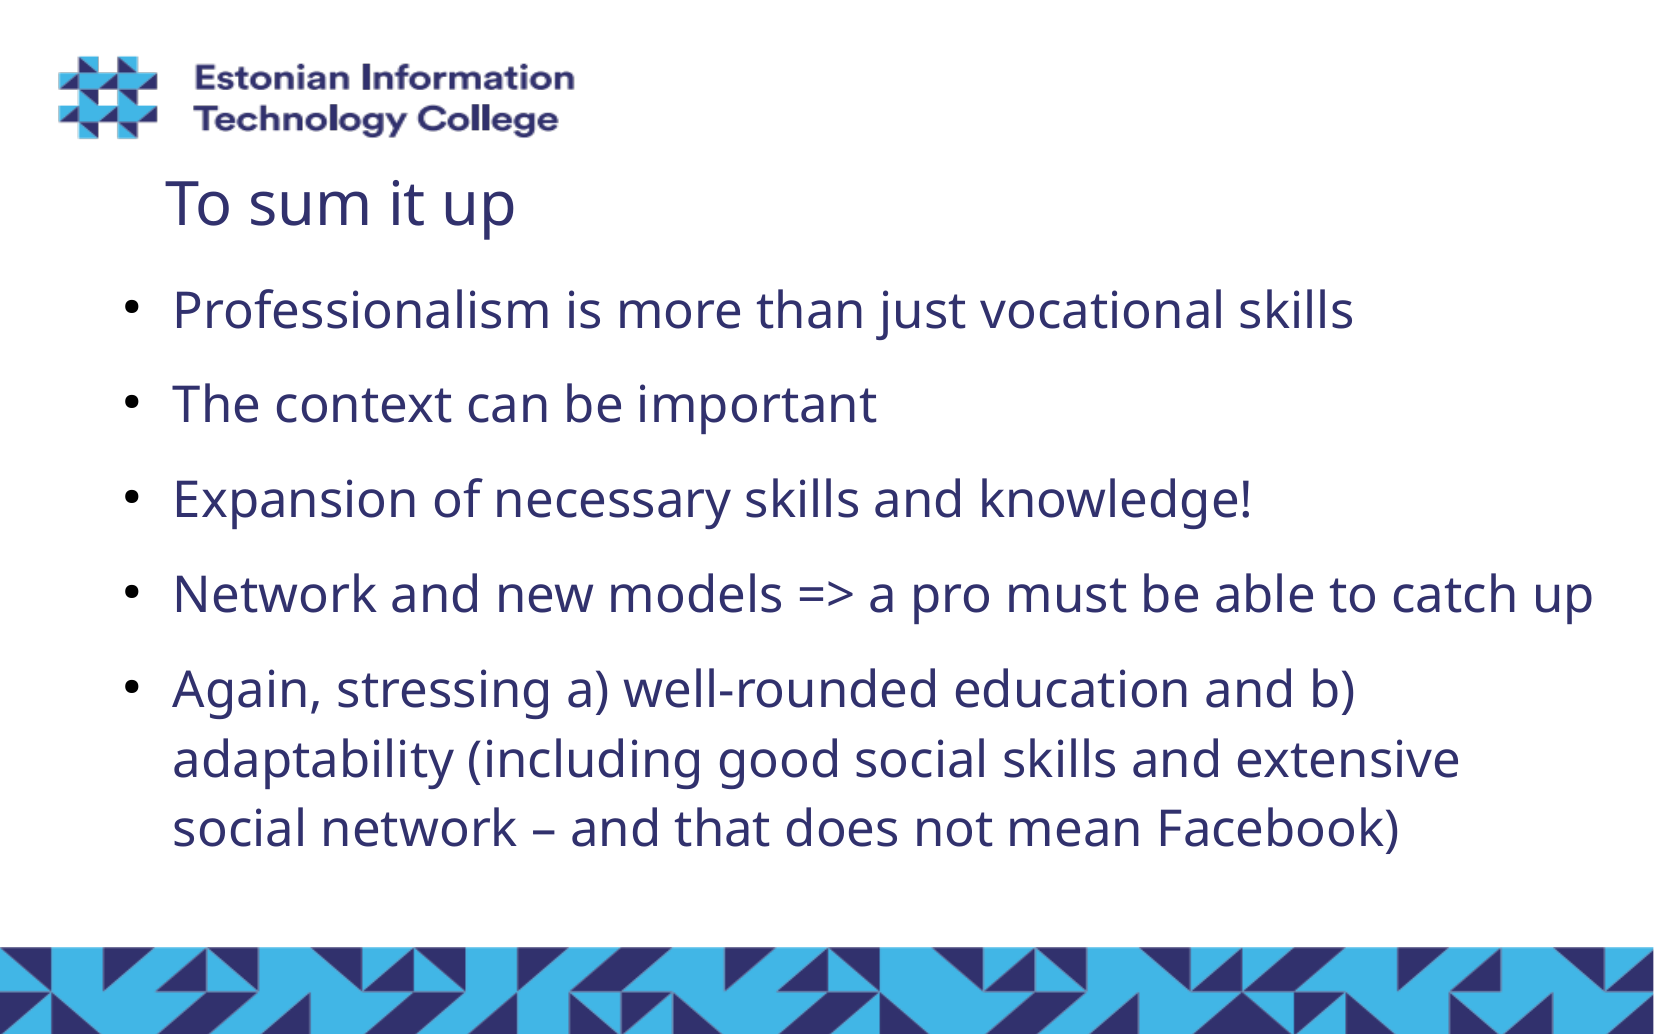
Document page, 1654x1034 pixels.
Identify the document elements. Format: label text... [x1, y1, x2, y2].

list Professionalism is more than just vocational skills The context can be important Expansion of necessary skills and knowledge! Network and new models => a pro must be able to catch up Again, stressing a) well-rounded education and b) adaptability (including good social skills and extensive social network – and that does not mean Facebook) [106, 273, 1607, 934]
title To sum it up [165, 147, 1217, 256]
